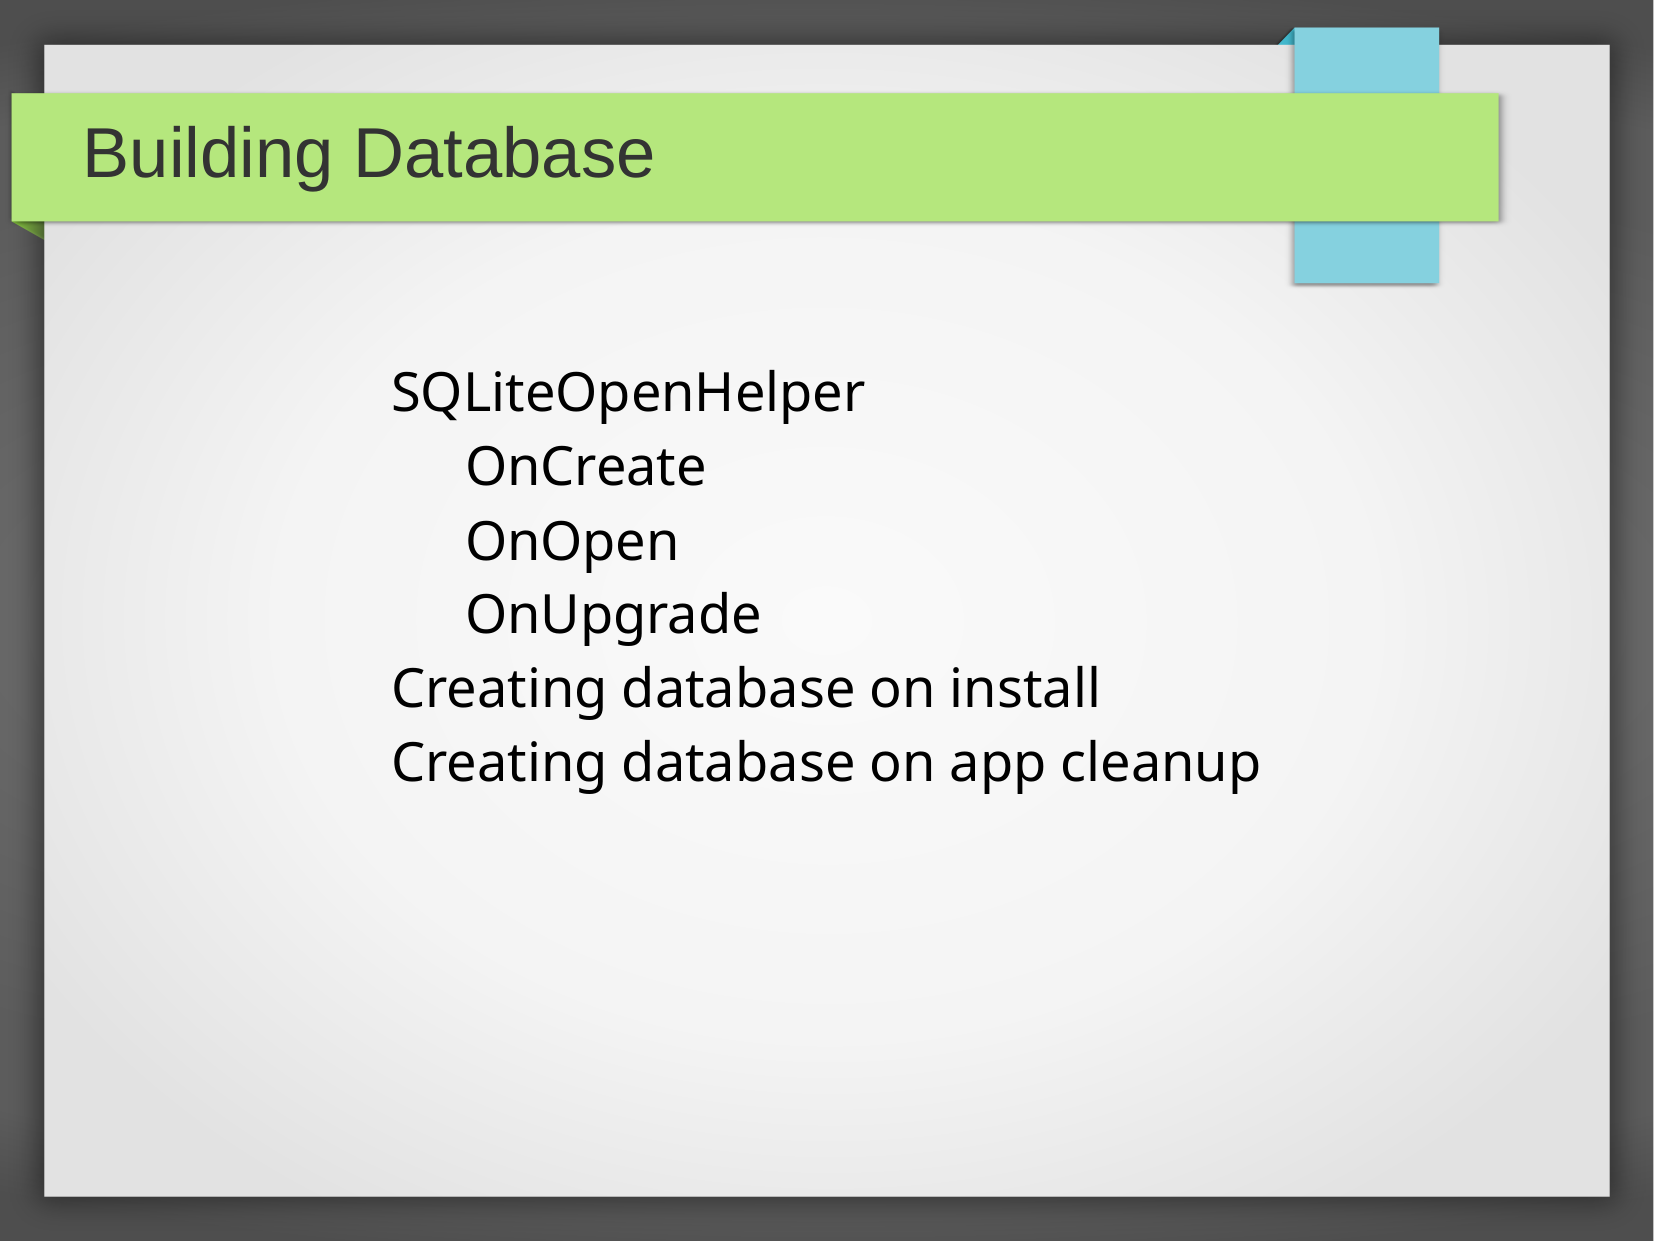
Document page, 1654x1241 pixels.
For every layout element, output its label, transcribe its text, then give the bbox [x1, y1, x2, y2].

text_box SQLiteOpenHelper OnCreate OnOpen OnUpgrade Creating database on install Creating database on app cleanup [82, 290, 1571, 1010]
picture [0, 0, 1654, 1241]
title Building Database [82, 49, 1571, 257]
